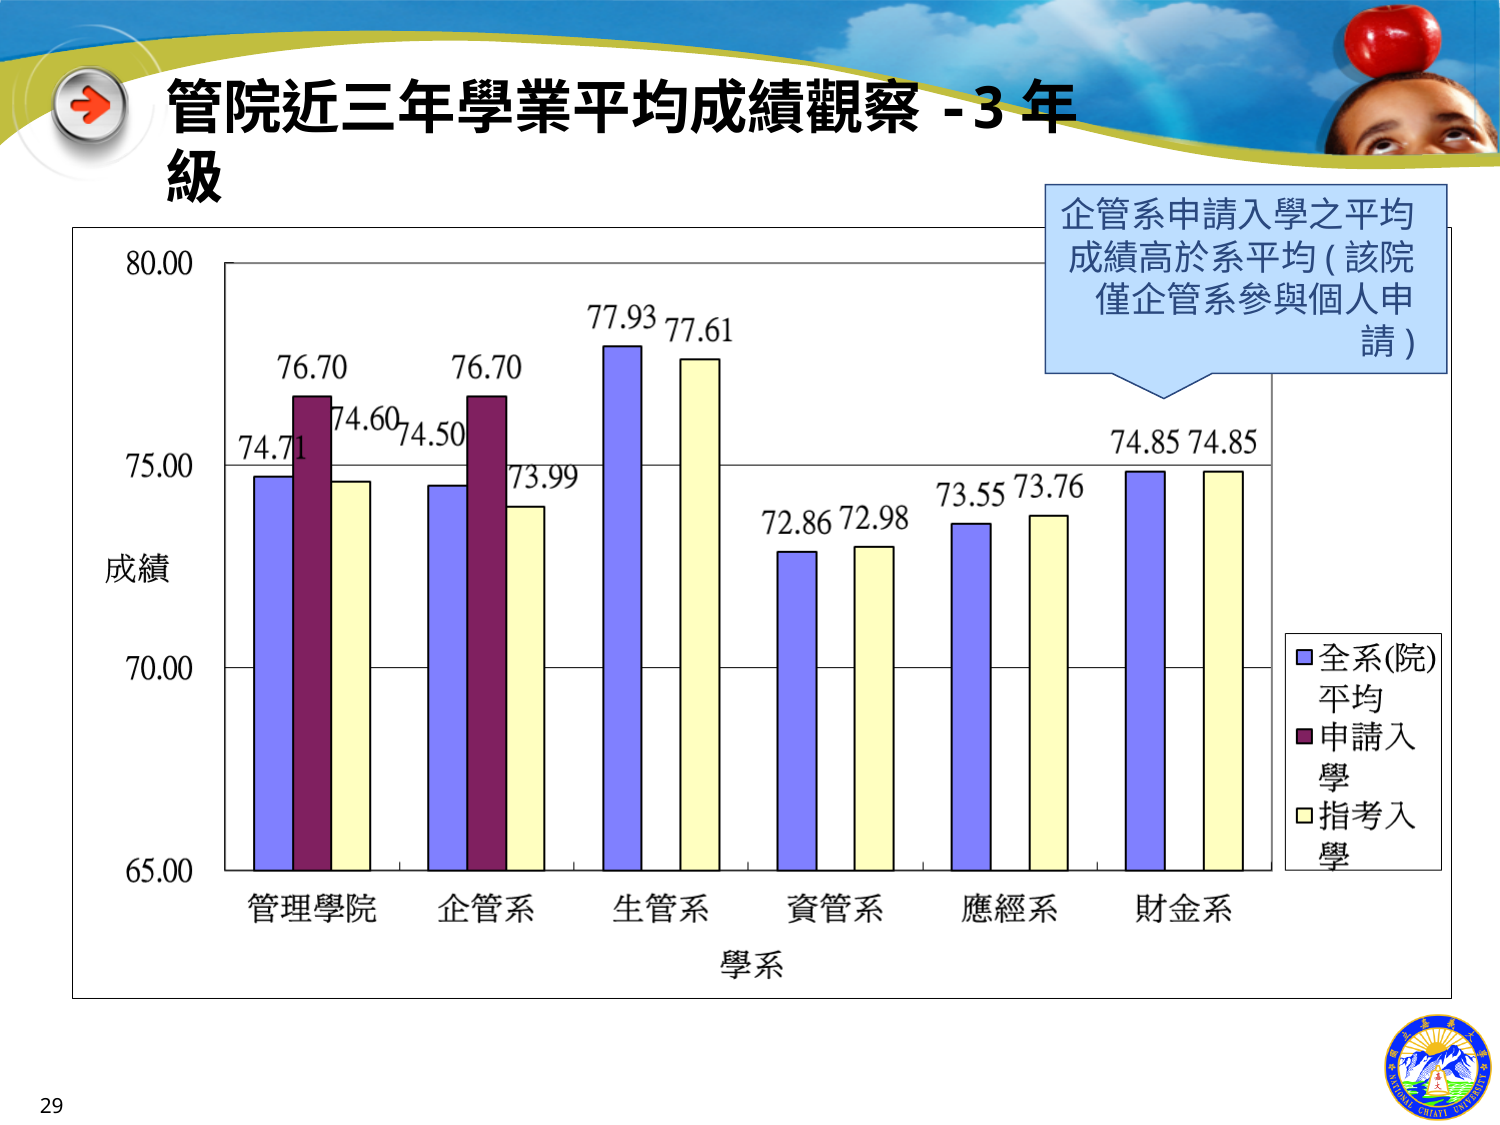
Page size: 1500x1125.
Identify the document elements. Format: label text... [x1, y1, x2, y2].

text_box 企管系申請入學之平均成績高於系平均(該院僅企管系參與個人申請) [1045, 184, 1447, 399]
text_box [24, 1084, 376, 1125]
title 管院近三年學業平均成績觀察-3年級 [150, 62, 1152, 155]
chart [64, 220, 1459, 1006]
